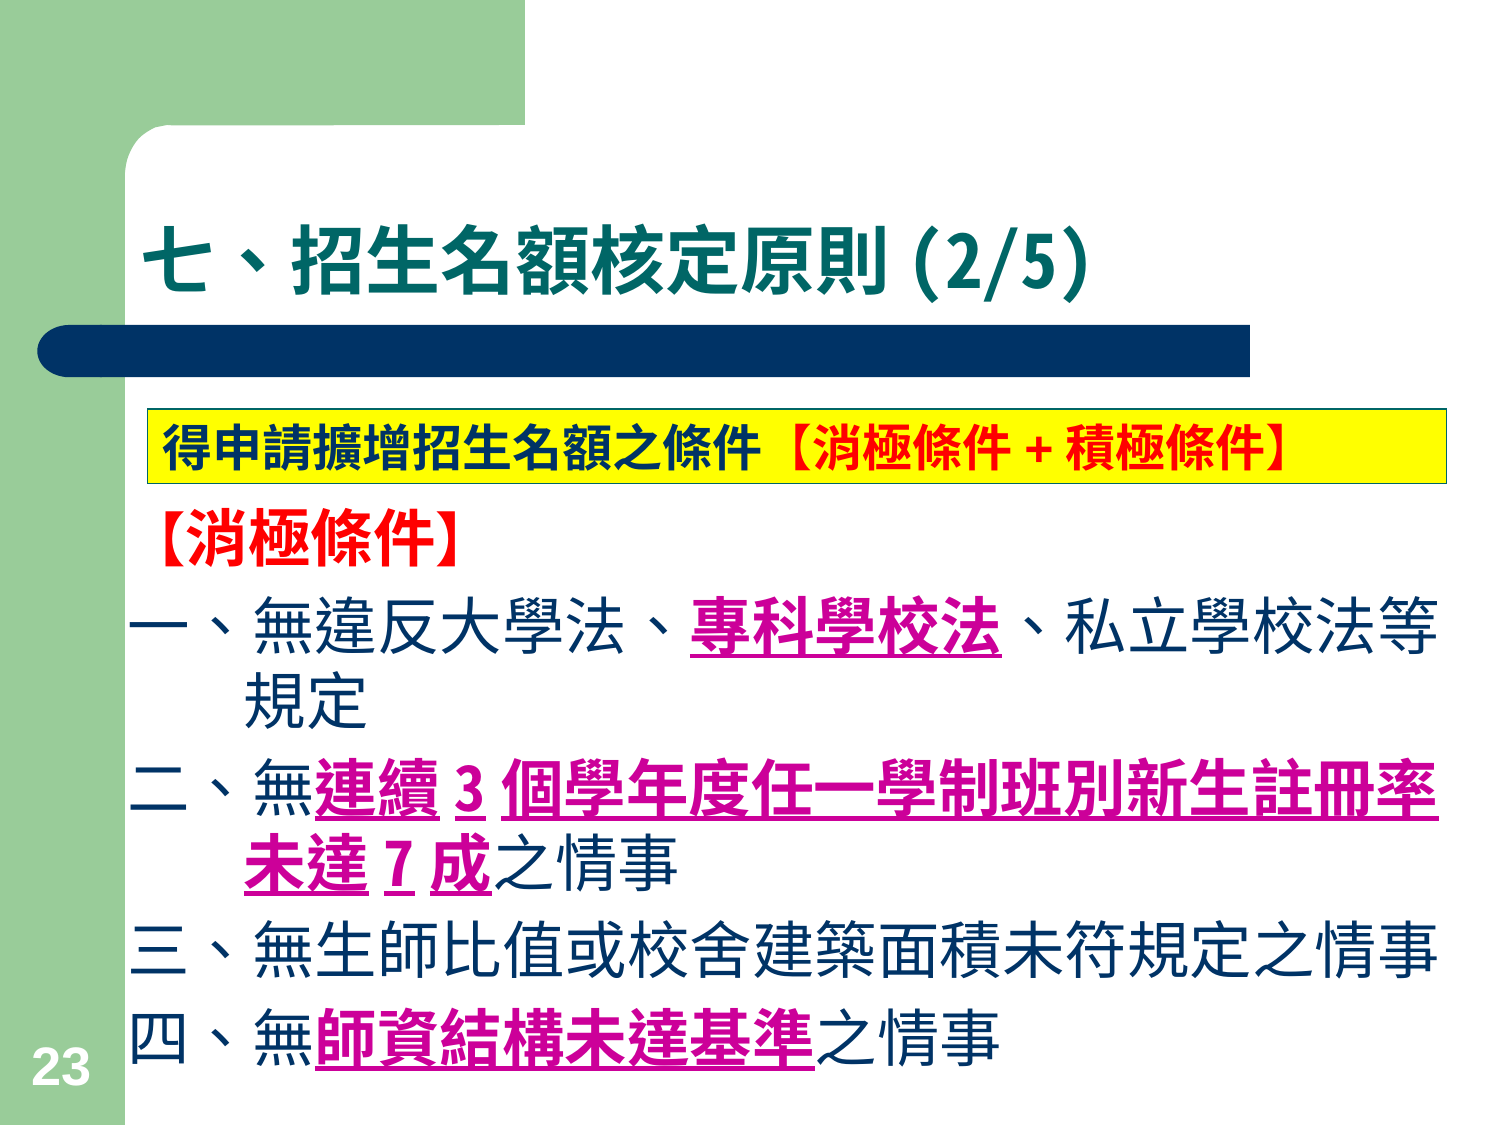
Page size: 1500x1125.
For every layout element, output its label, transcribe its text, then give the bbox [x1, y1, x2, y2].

list 【消極條件】 一、無違反大學法、專科學校法、私立學校法等規定 二、無連續3個學年度任一學制班別新生註冊率未達7成之情事 三、無生師比值或校舍建築面積未符規定之情事 四、無師資結構未達基準之情事 [112, 491, 1458, 1125]
slide_number <編號> [13, 1023, 111, 1105]
title 七、招生名額核定原則(2/5) [125, 125, 1425, 313]
text_box 得申請擴增招生名額之條件【消極條件+積極條件】 [147, 408, 1447, 484]
